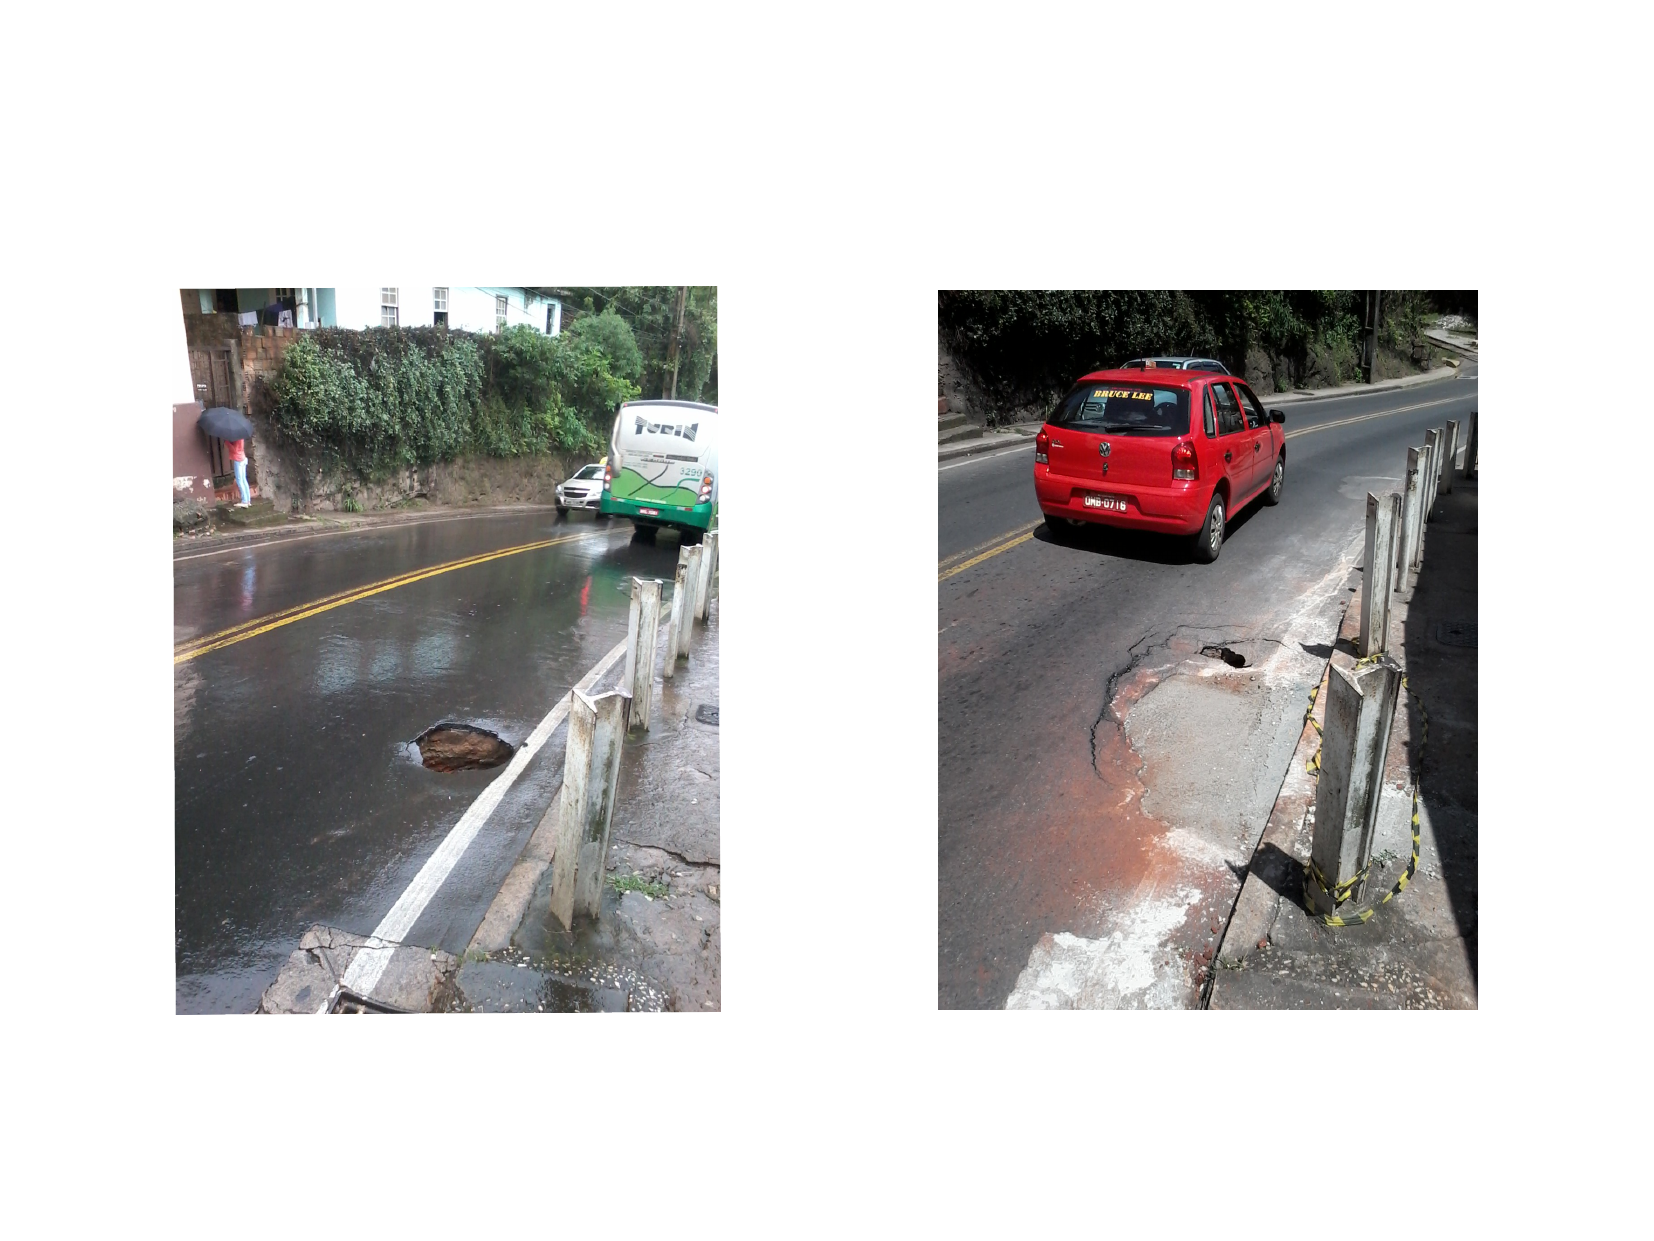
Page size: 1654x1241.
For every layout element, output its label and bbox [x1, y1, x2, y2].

picture [171, 285, 721, 1015]
picture [938, 290, 1478, 1010]
